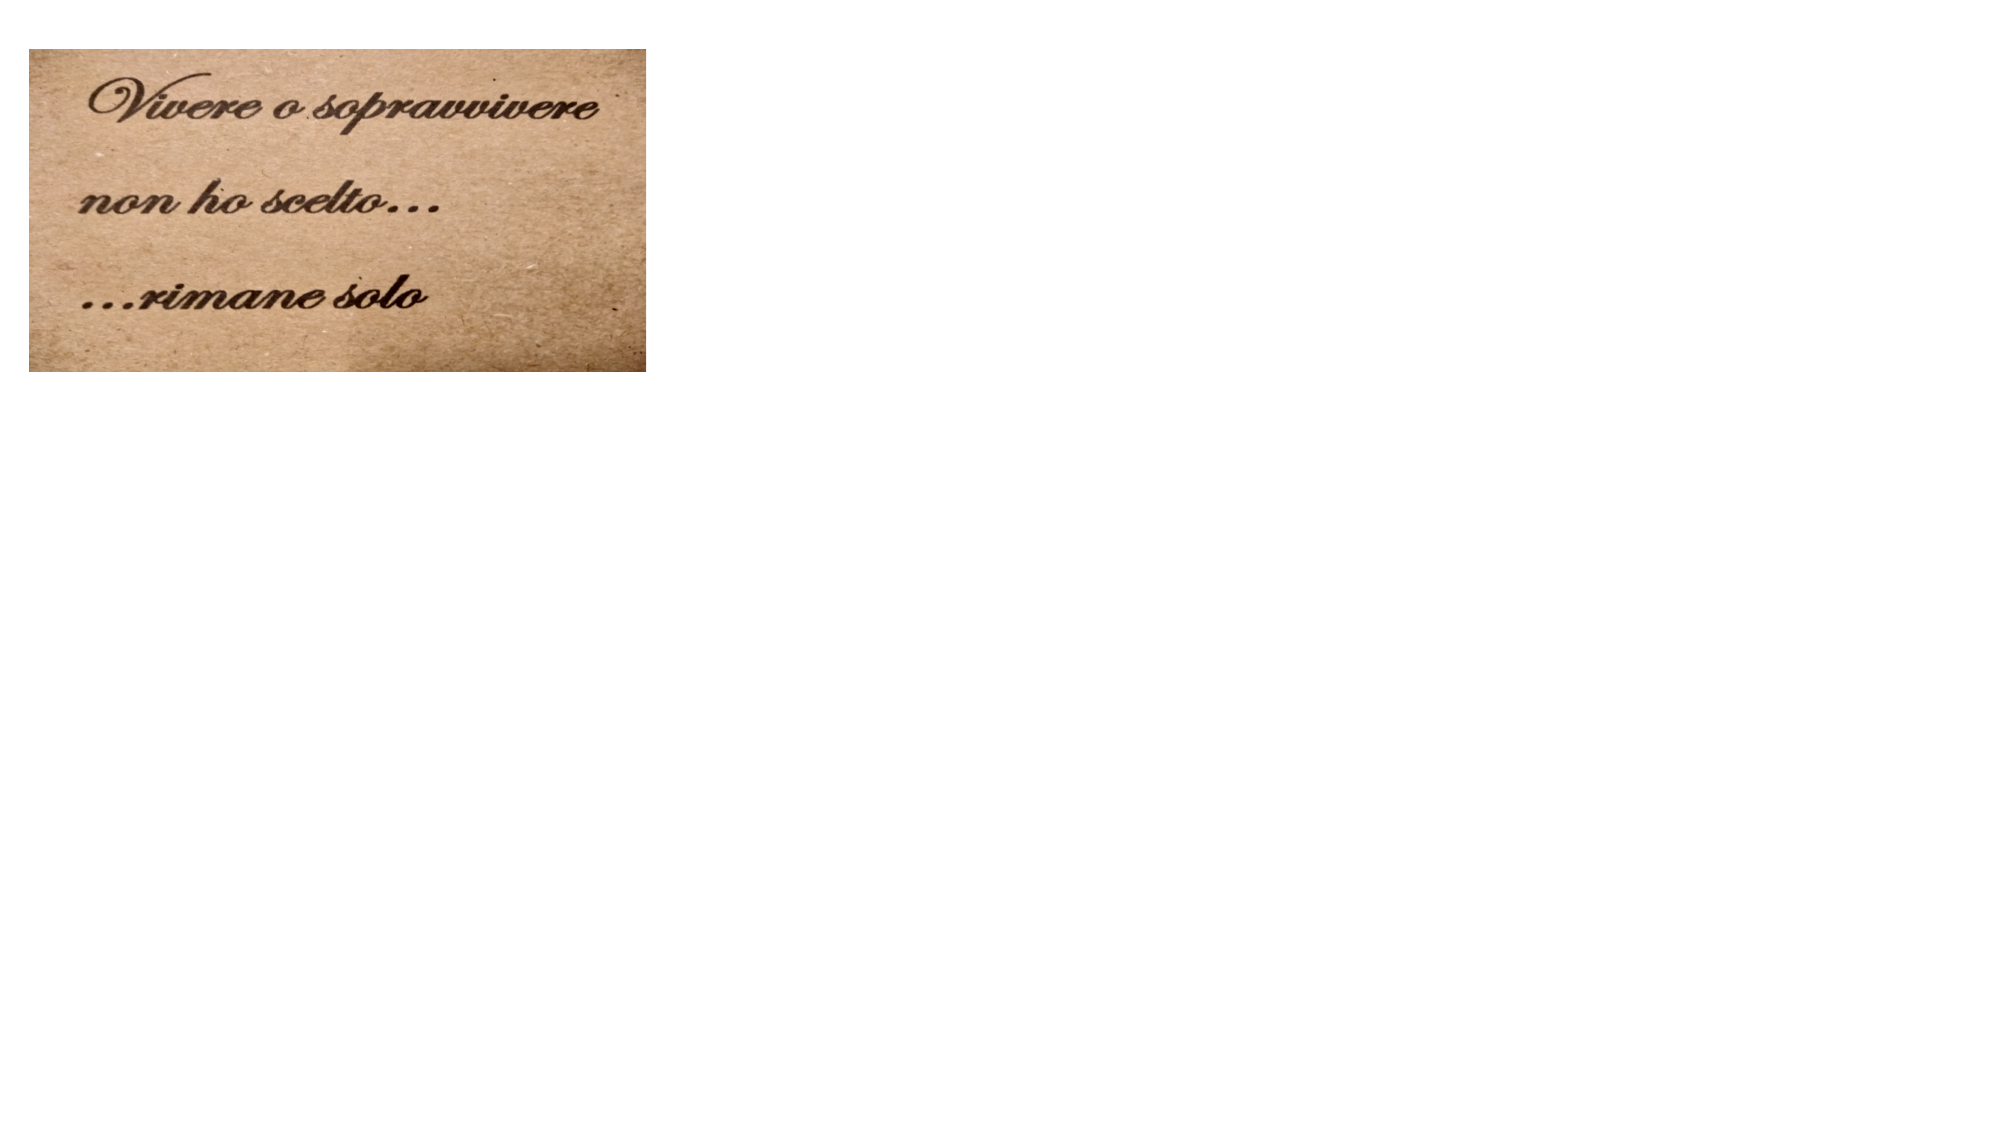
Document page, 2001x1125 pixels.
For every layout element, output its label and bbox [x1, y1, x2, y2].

text_box [29, 49, 647, 372]
